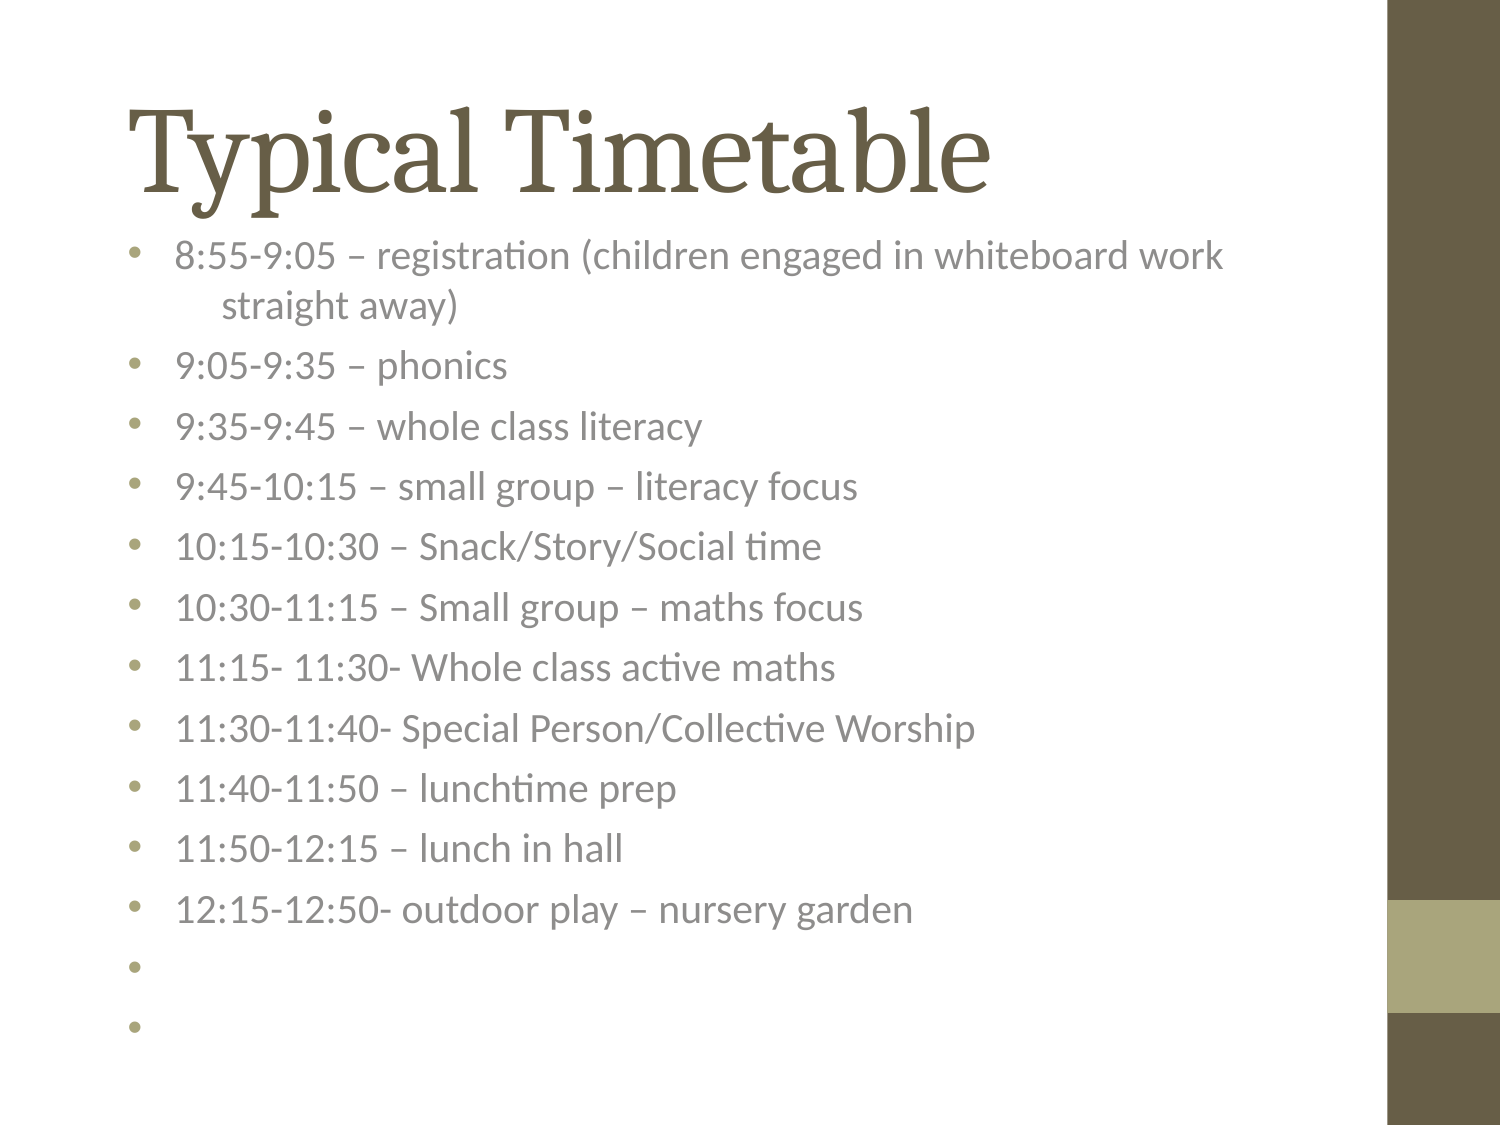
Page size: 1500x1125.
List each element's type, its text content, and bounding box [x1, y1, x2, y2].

subtitle 8:55-9:05 – registration (children engaged in whiteboard work straight away) 9:05-9:35 – phonics 9:35-9:45 – whole class literacy 9:45-10:15 – small group – literacy focus 10:15-10:30 – Snack/Story/Social time 10:30-11:15 – Small group – maths focus 11:15- 11:30- Whole class active maths 11:30-11:40- Special Person/Collective Worship 11:40-11:50 – lunchtime prep 11:50-12:15 – lunch in hall 12:15-12:50- outdoor play – nursery garden [112, 219, 1258, 988]
title Typical Timetable [112, 62, 1388, 185]
